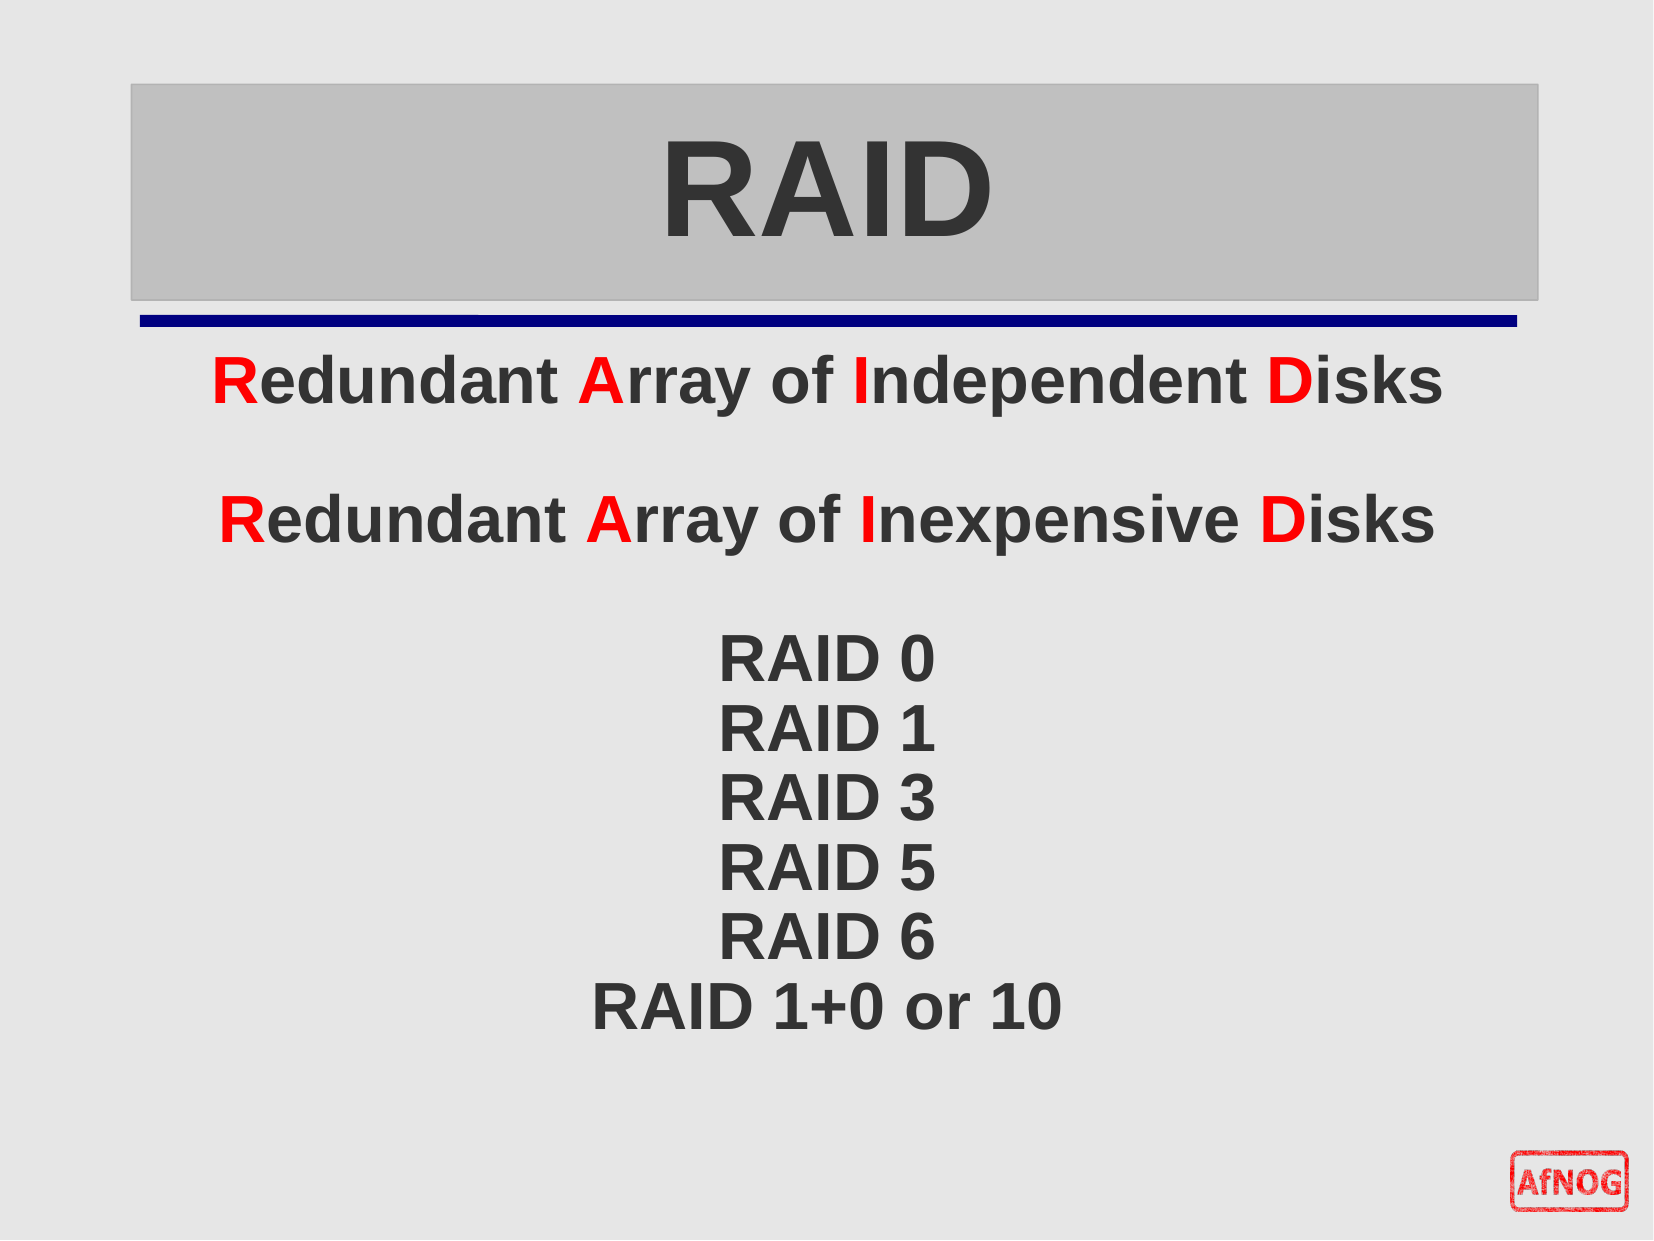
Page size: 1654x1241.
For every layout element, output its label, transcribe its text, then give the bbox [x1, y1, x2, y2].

picture [1510, 1150, 1629, 1212]
text_box RAID [121, 84, 1534, 293]
text_box Redundant Array of Independent Disks Redundant Array of Inexpensive Disks RAID 0 RAID 1 RAID 3 RAID 5 RAID 6 RAID 1+0 or 10 [121, 344, 1534, 1127]
